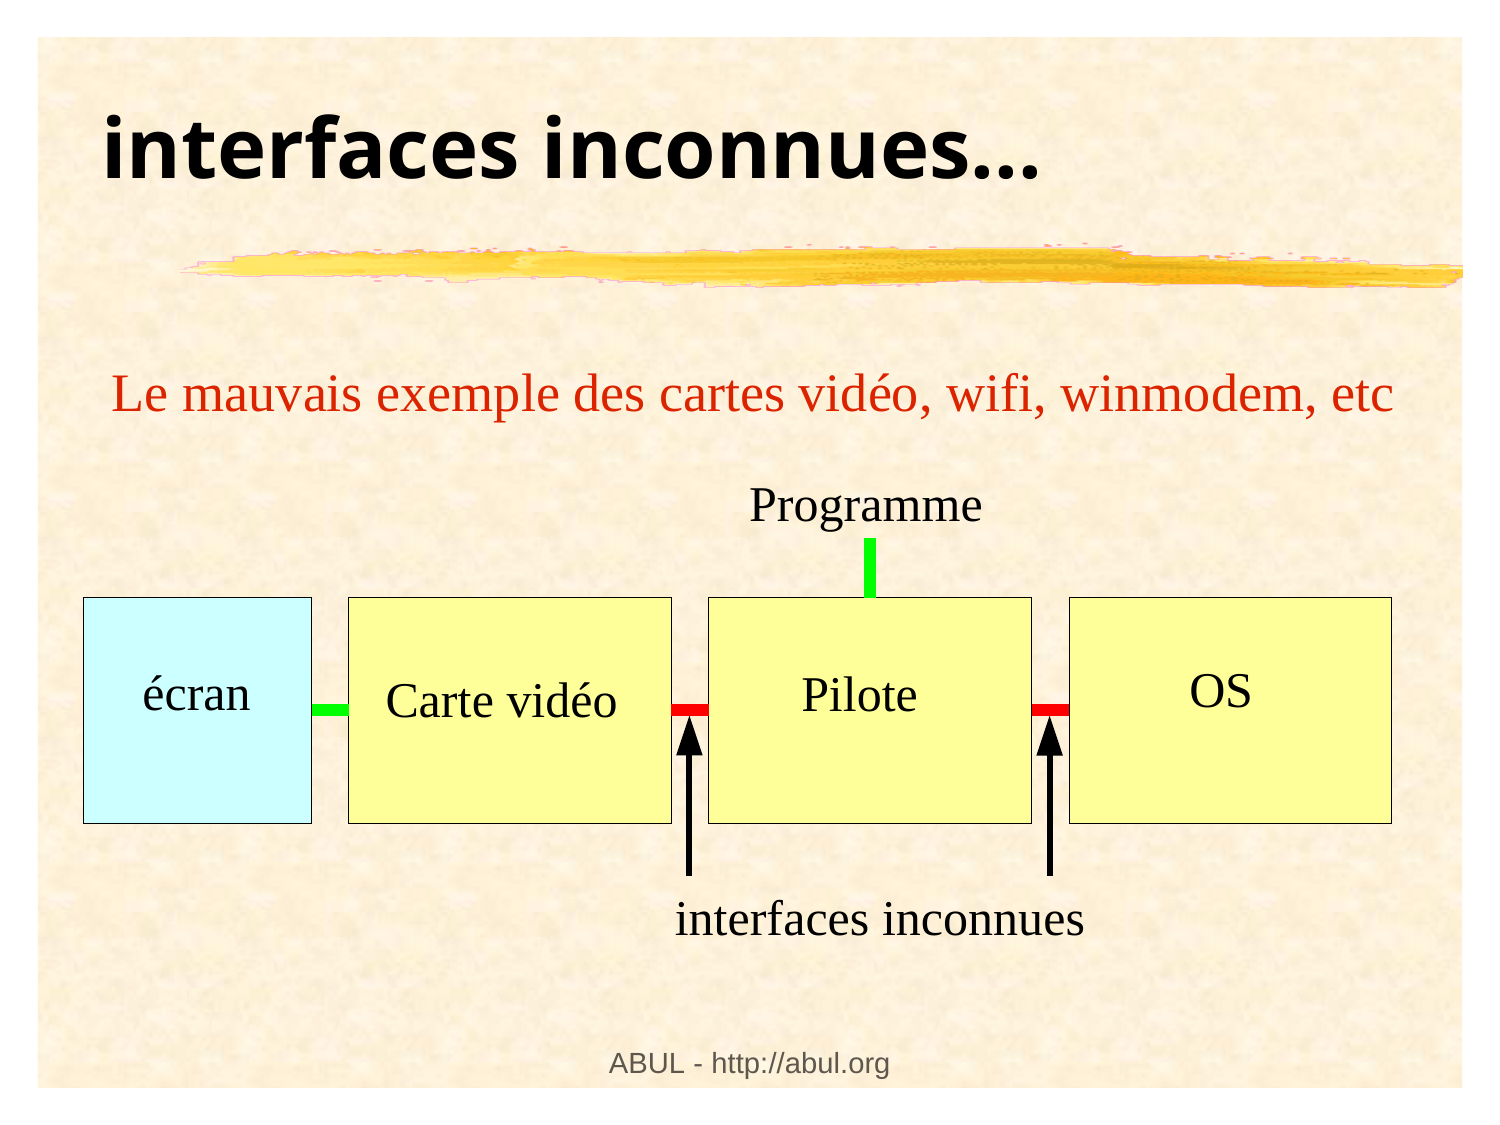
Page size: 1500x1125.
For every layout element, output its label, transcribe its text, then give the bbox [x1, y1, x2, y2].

text_box Carte vidéo [385, 673, 620, 734]
text_box OS [1189, 662, 1254, 724]
picture [37, 37, 1463, 1088]
text_box écran [142, 666, 252, 727]
text_box Le mauvais exemple des cartes vidéo, wifi, winmodem, etc [111, 363, 1439, 429]
text_box Pilote [801, 667, 966, 728]
text_box Programme [661, 477, 1071, 538]
text_box [1069, 597, 1392, 824]
text_box interfaces inconnues [674, 890, 1201, 952]
text_box [348, 597, 672, 824]
title interfaces inconnues... [101, 39, 1312, 253]
text_box [708, 597, 1032, 824]
text_box [83, 597, 312, 824]
